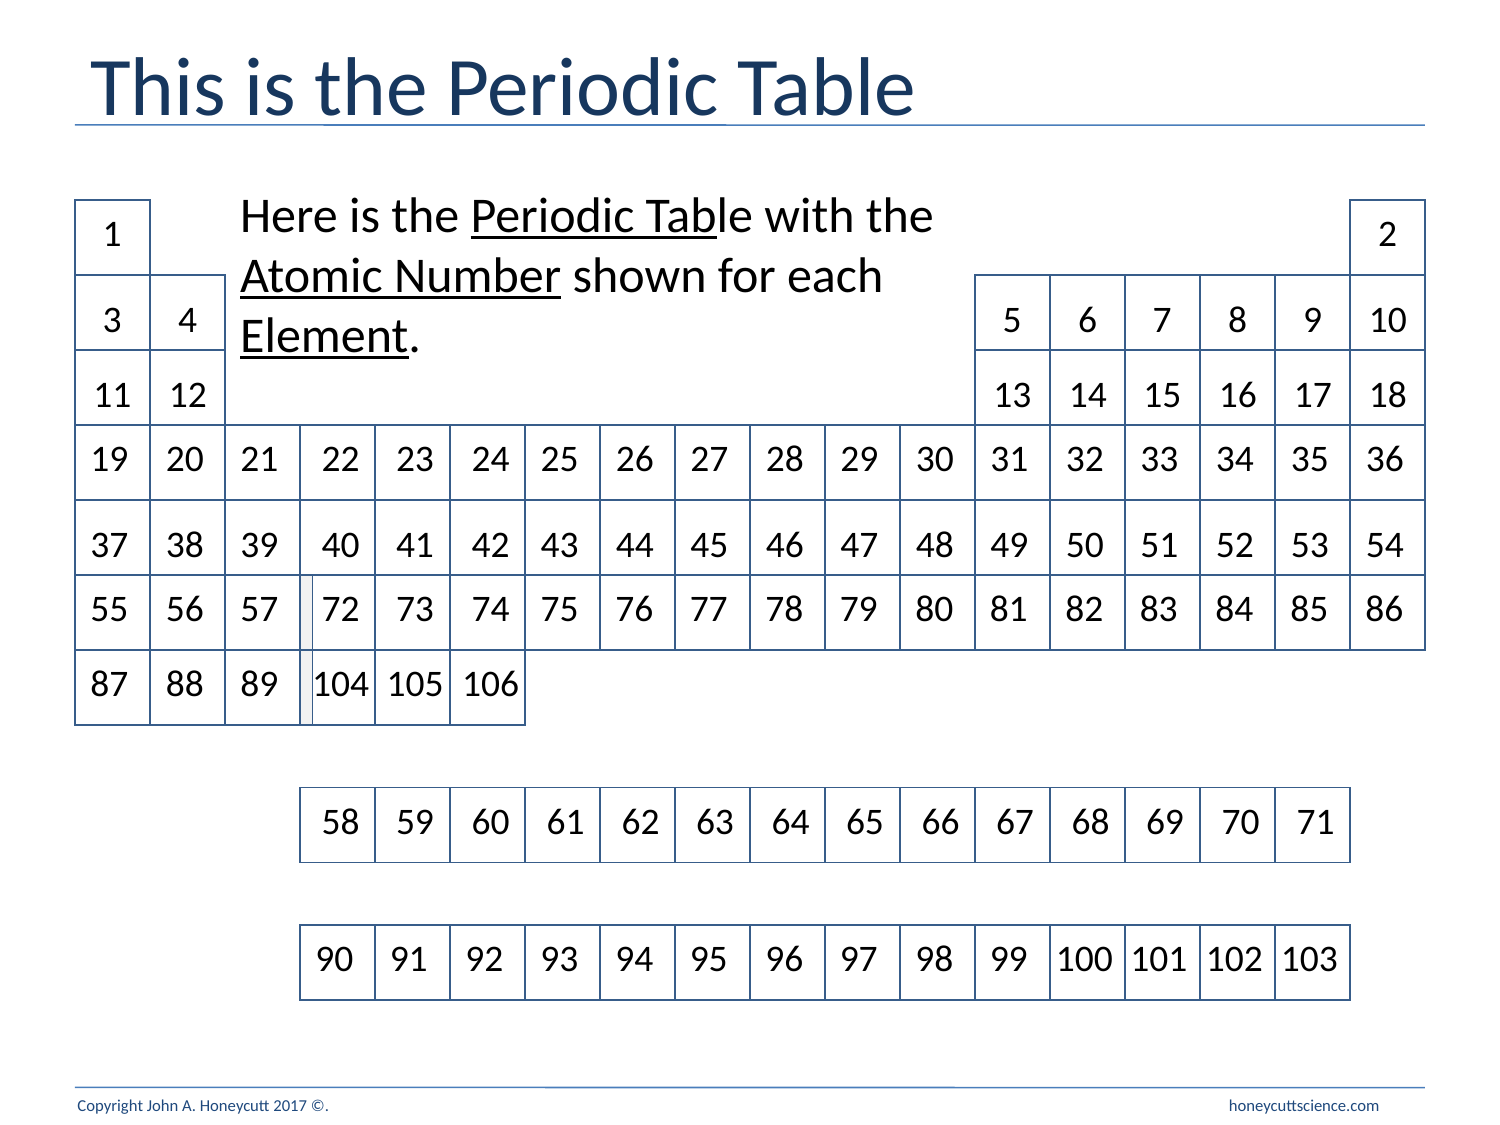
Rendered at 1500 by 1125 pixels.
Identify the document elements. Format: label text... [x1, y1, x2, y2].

text_box 60 [456, 789, 525, 850]
text_box Here is the Periodic Table with the Atomic Number shown for each Element. [224, 174, 975, 372]
text_box 5 [987, 287, 1037, 349]
text_box 92 [449, 926, 519, 988]
text_box 71 [1281, 789, 1350, 850]
text_box 85 [1274, 576, 1344, 638]
text_box 64 [756, 789, 825, 850]
text_box 22 [306, 426, 375, 488]
text_box 103 [1265, 926, 1354, 988]
text_box 19 [74, 426, 144, 488]
text_box 1 [87, 201, 137, 263]
text_box 14 [1053, 362, 1122, 424]
text_box 98 [899, 926, 969, 988]
text_box 20 [150, 426, 220, 488]
text_box 26 [600, 426, 670, 488]
text_box 39 [224, 512, 294, 574]
text_box 51 [1124, 512, 1194, 574]
text_box 18 [1353, 362, 1422, 424]
text_box 34 [1200, 426, 1270, 488]
text_box 23 [380, 426, 450, 488]
text_box 24 [456, 426, 525, 488]
text_box 67 [980, 789, 1050, 850]
text_box 65 [830, 789, 900, 850]
text_box 27 [674, 426, 744, 488]
text_box 80 [899, 576, 969, 638]
text_box 21 [224, 426, 294, 488]
text_box 83 [1124, 576, 1194, 638]
text_box 96 [749, 926, 819, 988]
text_box 57 [224, 576, 294, 638]
text_box 54 [1350, 512, 1420, 574]
text_box 73 [380, 576, 450, 638]
text_box 41 [380, 512, 450, 574]
text_box 16 [1203, 362, 1272, 424]
text_box 62 [606, 789, 675, 850]
text_box 43 [525, 512, 594, 574]
text_box 101 [1114, 926, 1190, 988]
text_box 38 [150, 512, 220, 574]
text_box 100 [1040, 926, 1114, 988]
text_box 77 [674, 576, 744, 638]
text_box 81 [974, 576, 1044, 638]
text_box 61 [531, 789, 600, 850]
text_box 63 [680, 789, 750, 850]
text_box 31 [974, 426, 1044, 488]
text_box 53 [1275, 512, 1345, 574]
text_box 68 [1056, 789, 1125, 850]
text_box 17 [1278, 362, 1347, 424]
text_box 42 [456, 512, 525, 574]
text_box 84 [1199, 576, 1269, 638]
text_box 102 [1190, 926, 1265, 988]
text_box 4 [162, 287, 213, 349]
text_box 99 [974, 926, 1040, 988]
text_box 10 [1353, 287, 1422, 349]
text_box 55 [74, 576, 144, 638]
text_box 72 [306, 576, 375, 638]
text_box 2 [1362, 201, 1413, 263]
text_box 28 [750, 426, 820, 488]
text_box 82 [1049, 576, 1119, 638]
text_box 32 [1050, 426, 1120, 488]
text_box 46 [750, 512, 820, 574]
text_box 97 [824, 926, 894, 988]
text_box 104 [296, 651, 371, 713]
text_box 48 [900, 512, 970, 574]
text_box 90 [299, 926, 369, 988]
text_box 33 [1124, 426, 1194, 488]
text_box 12 [153, 362, 222, 424]
text_box 7 [1137, 287, 1187, 349]
text_box 87 [74, 651, 144, 713]
text_box 47 [824, 512, 894, 574]
text_box 45 [674, 512, 744, 574]
text_box 29 [824, 426, 894, 488]
text_box 50 [1050, 512, 1120, 574]
text_box 76 [599, 576, 669, 638]
text_box 79 [824, 576, 894, 638]
text_box 9 [1287, 287, 1338, 349]
text_box 49 [974, 512, 1044, 574]
text_box 86 [1349, 576, 1419, 638]
text_box 95 [674, 926, 744, 988]
text_box 13 [977, 362, 1047, 424]
text_box 25 [525, 426, 594, 488]
text_box 70 [1206, 789, 1275, 850]
text_box 11 [77, 362, 147, 424]
text_box 37 [74, 512, 144, 574]
text_box 69 [1130, 789, 1200, 850]
text_box 44 [600, 512, 670, 574]
text_box 91 [374, 926, 444, 988]
text_box 36 [1350, 426, 1420, 488]
text_box 78 [749, 576, 819, 638]
text_box 88 [150, 651, 220, 713]
text_box 30 [900, 426, 970, 488]
text_box 52 [1200, 512, 1270, 574]
text_box 75 [525, 576, 594, 638]
text_box 93 [524, 926, 594, 988]
text_box 59 [380, 789, 450, 850]
text_box 8 [1212, 287, 1263, 349]
text_box 74 [456, 576, 525, 638]
text_box 58 [306, 789, 375, 850]
text_box 56 [150, 576, 220, 638]
text_box 94 [599, 926, 669, 988]
text_box 15 [1127, 362, 1197, 424]
text_box 106 [446, 651, 535, 713]
text_box 105 [371, 651, 446, 713]
text_box 66 [906, 789, 975, 850]
title This is the Periodic Table [75, 45, 1425, 121]
text_box 6 [1062, 287, 1113, 349]
text_box 3 [87, 287, 137, 349]
text_box 89 [224, 651, 294, 713]
text_box 40 [306, 512, 375, 574]
text_box 35 [1275, 426, 1345, 488]
